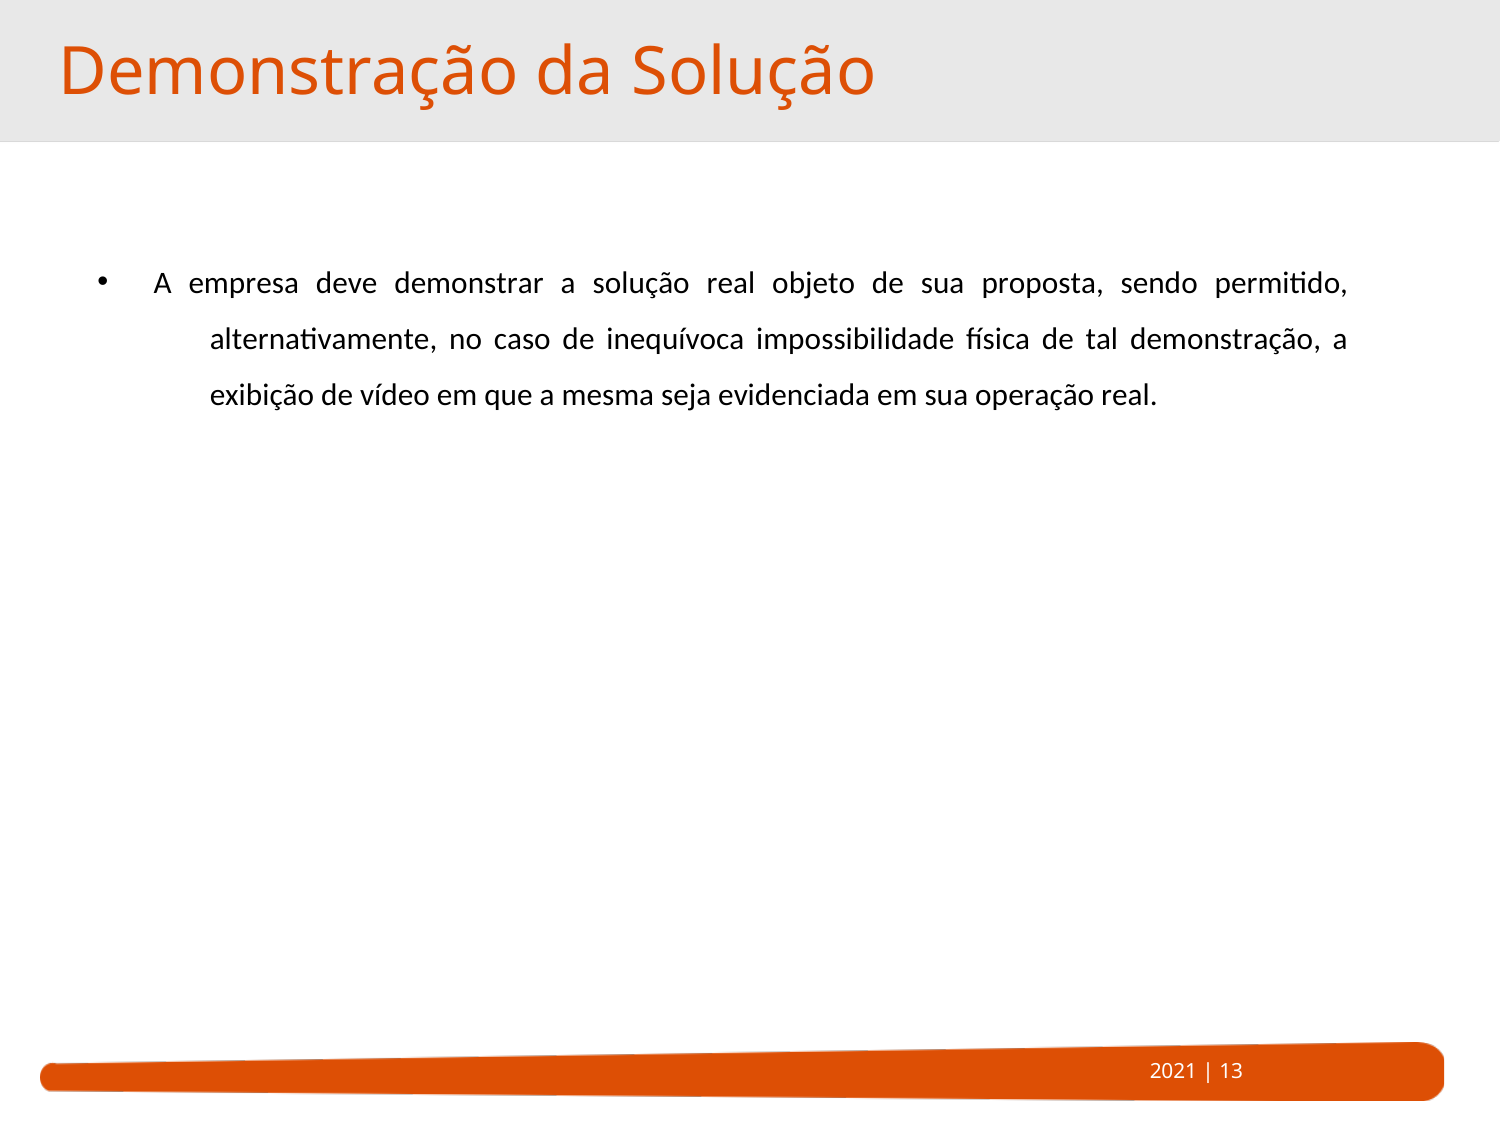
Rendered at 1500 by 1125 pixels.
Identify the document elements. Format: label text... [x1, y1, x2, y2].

text_box Demonstração da Solução [58, 2, 1440, 148]
text_box A empresa deve demonstrar a solução real objeto de sua proposta, sendo permitido, alternativamente, no caso de inequívoca impossibilidade física de tal demonstração, a exibição de vídeo em que a mesma seja evidenciada em sua operação real. [82, 236, 1425, 420]
